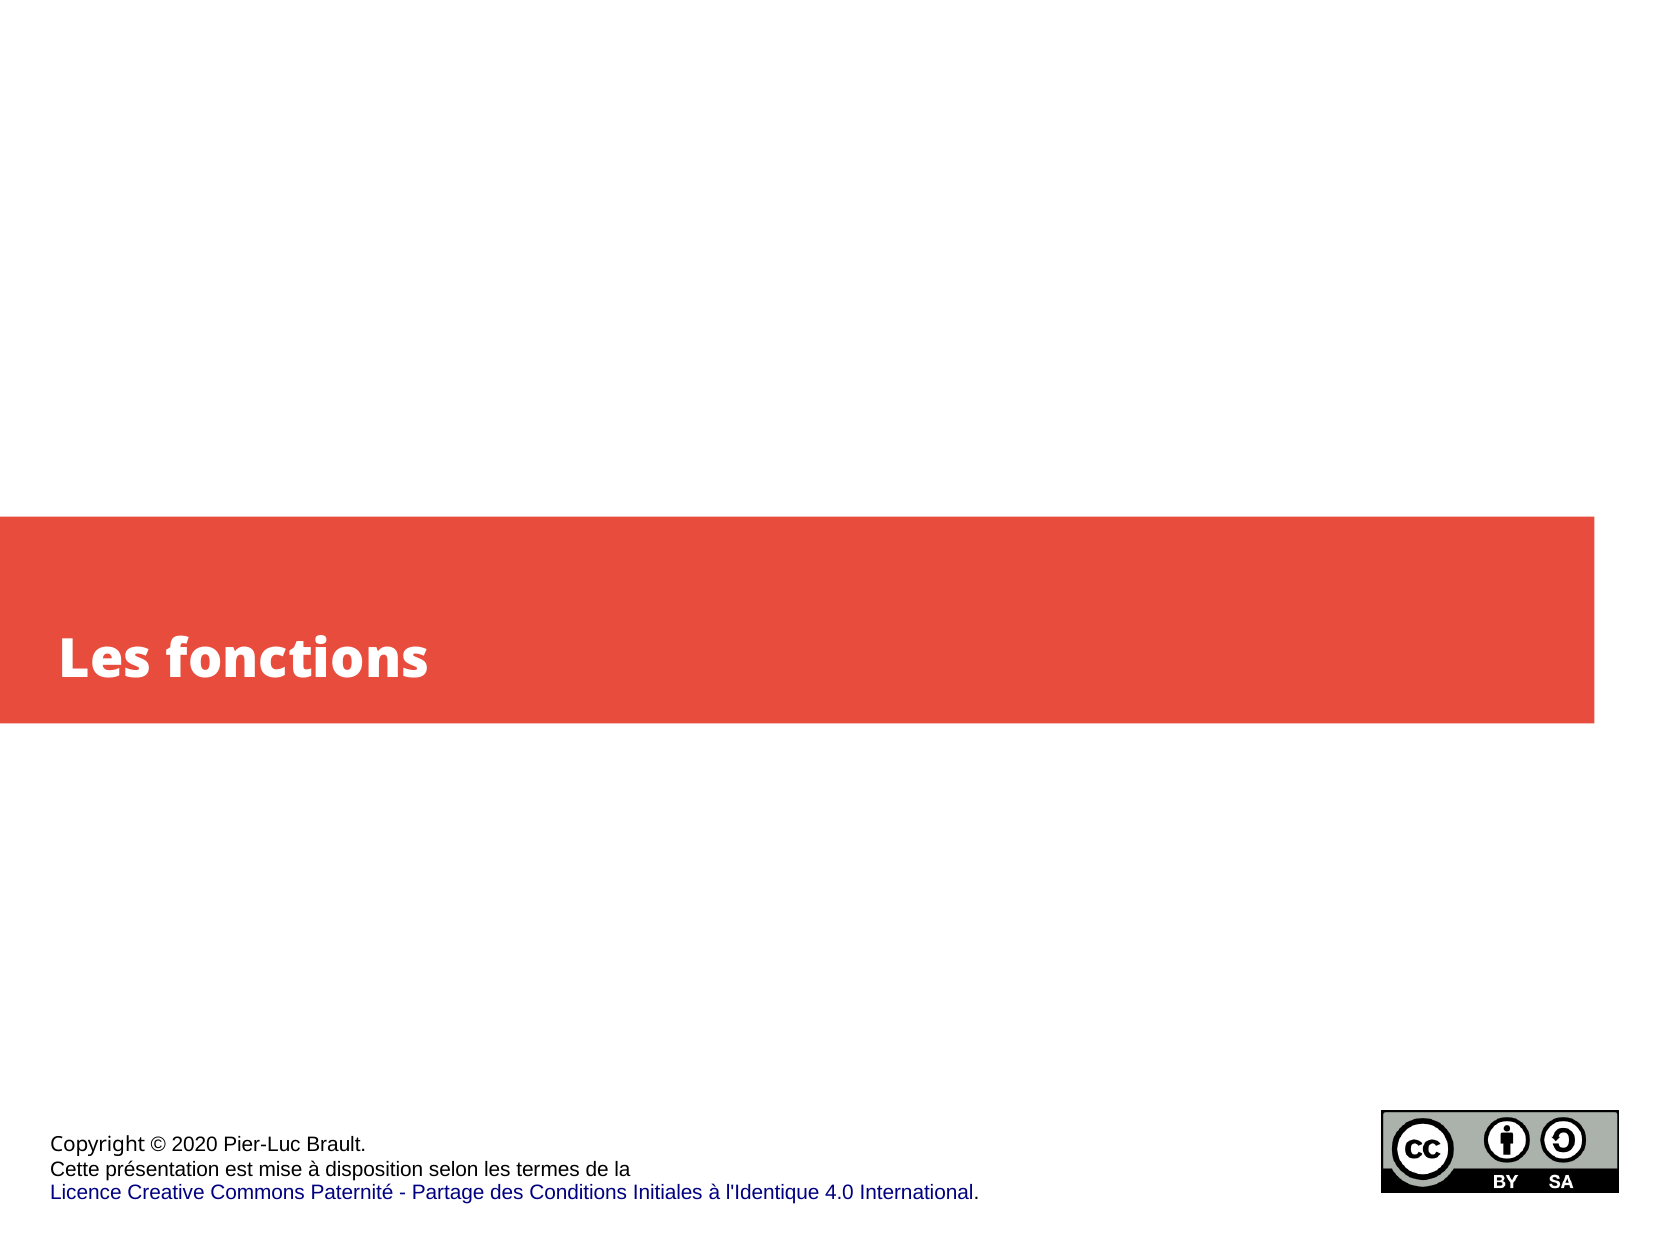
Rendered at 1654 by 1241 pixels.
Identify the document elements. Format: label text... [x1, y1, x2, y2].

title Les fonctions [59, 546, 1595, 694]
text_box Copyright © 2020 Pier-Luc Brault. Cette présentation est mise à disposition selon les termes de la Licence Creative Commons Paternité - Partage des Conditions Initiales à l'Identique 4.0 International. [35, 1122, 1099, 1214]
picture [1381, 1110, 1619, 1193]
